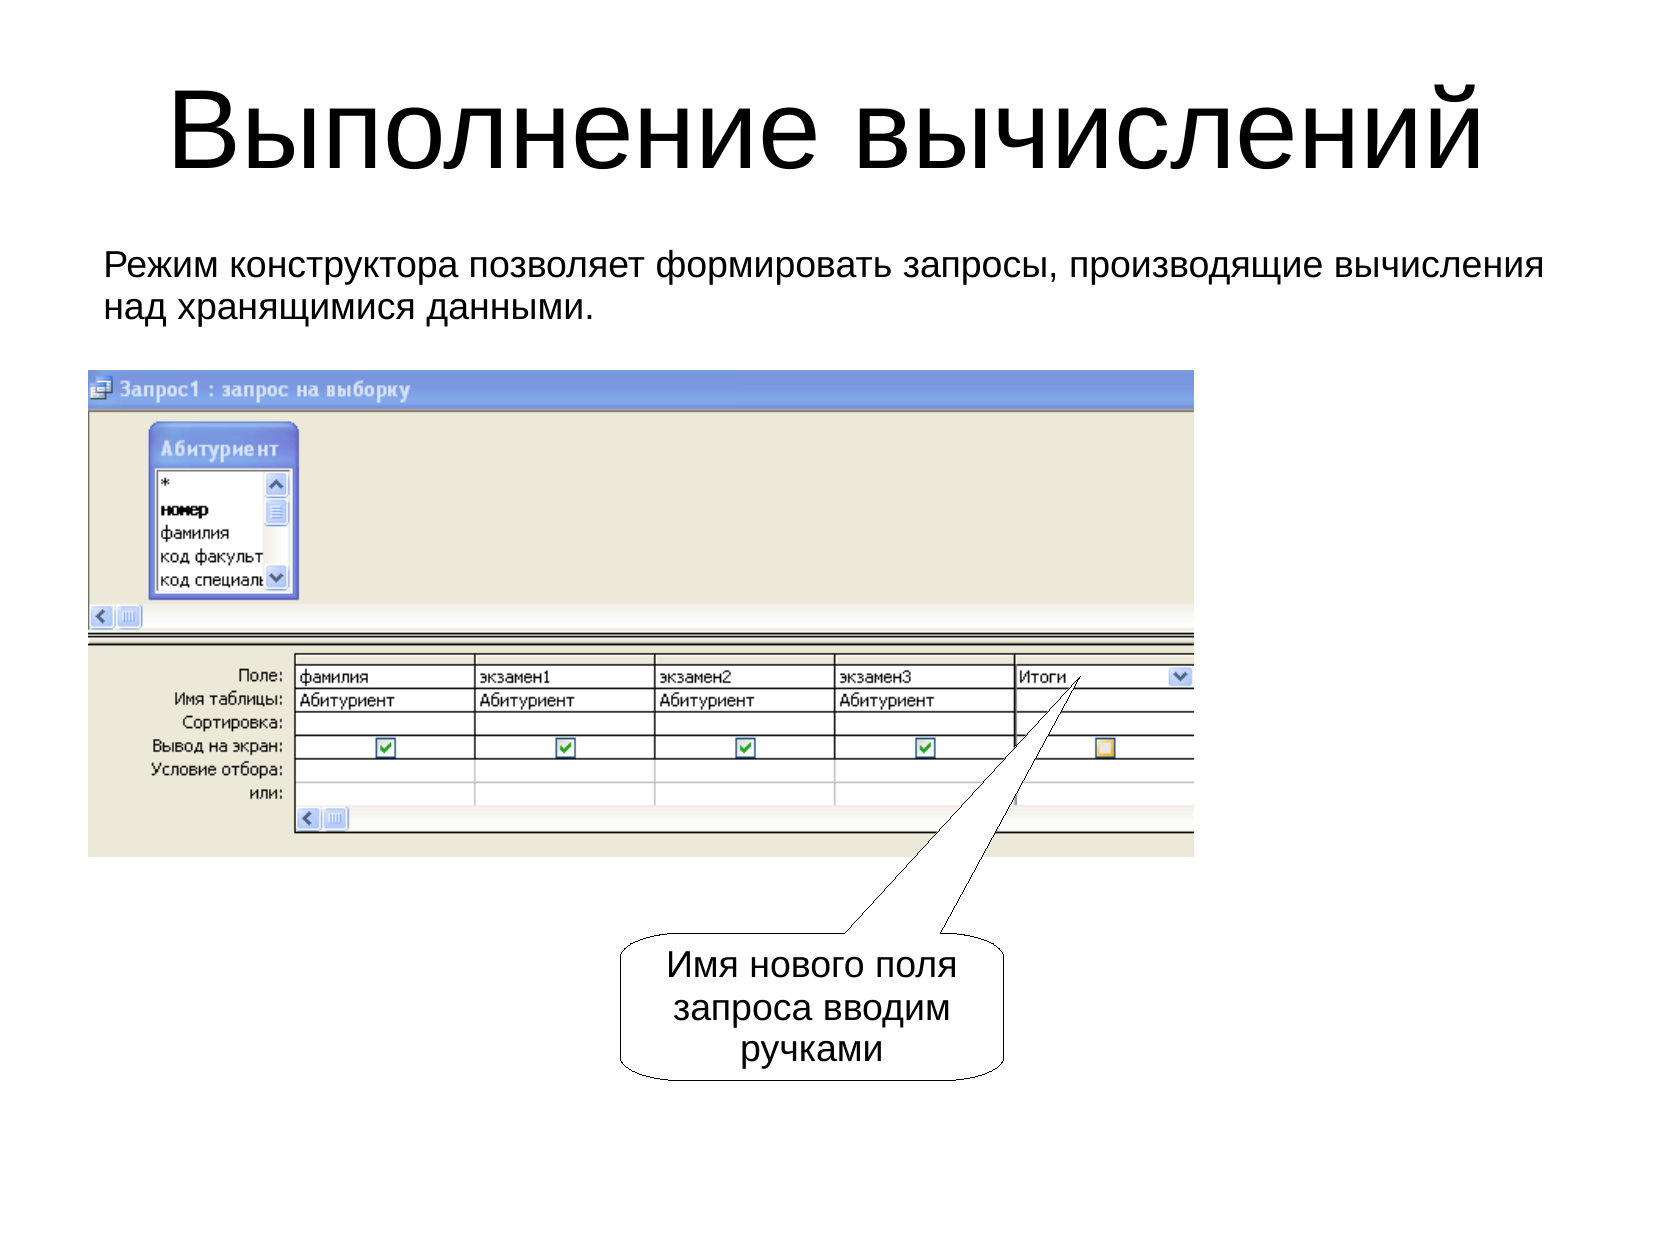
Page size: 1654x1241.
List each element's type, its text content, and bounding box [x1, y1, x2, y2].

text_box Имя нового поля запроса вводим ручками [620, 676, 1081, 1081]
picture [88, 370, 1194, 857]
text_box Режим конструктора позволяет формировать запросы, производящие вычисления над хранящимися данными. [88, 236, 1565, 336]
text_box Выполнение вычислений [29, 59, 1625, 200]
